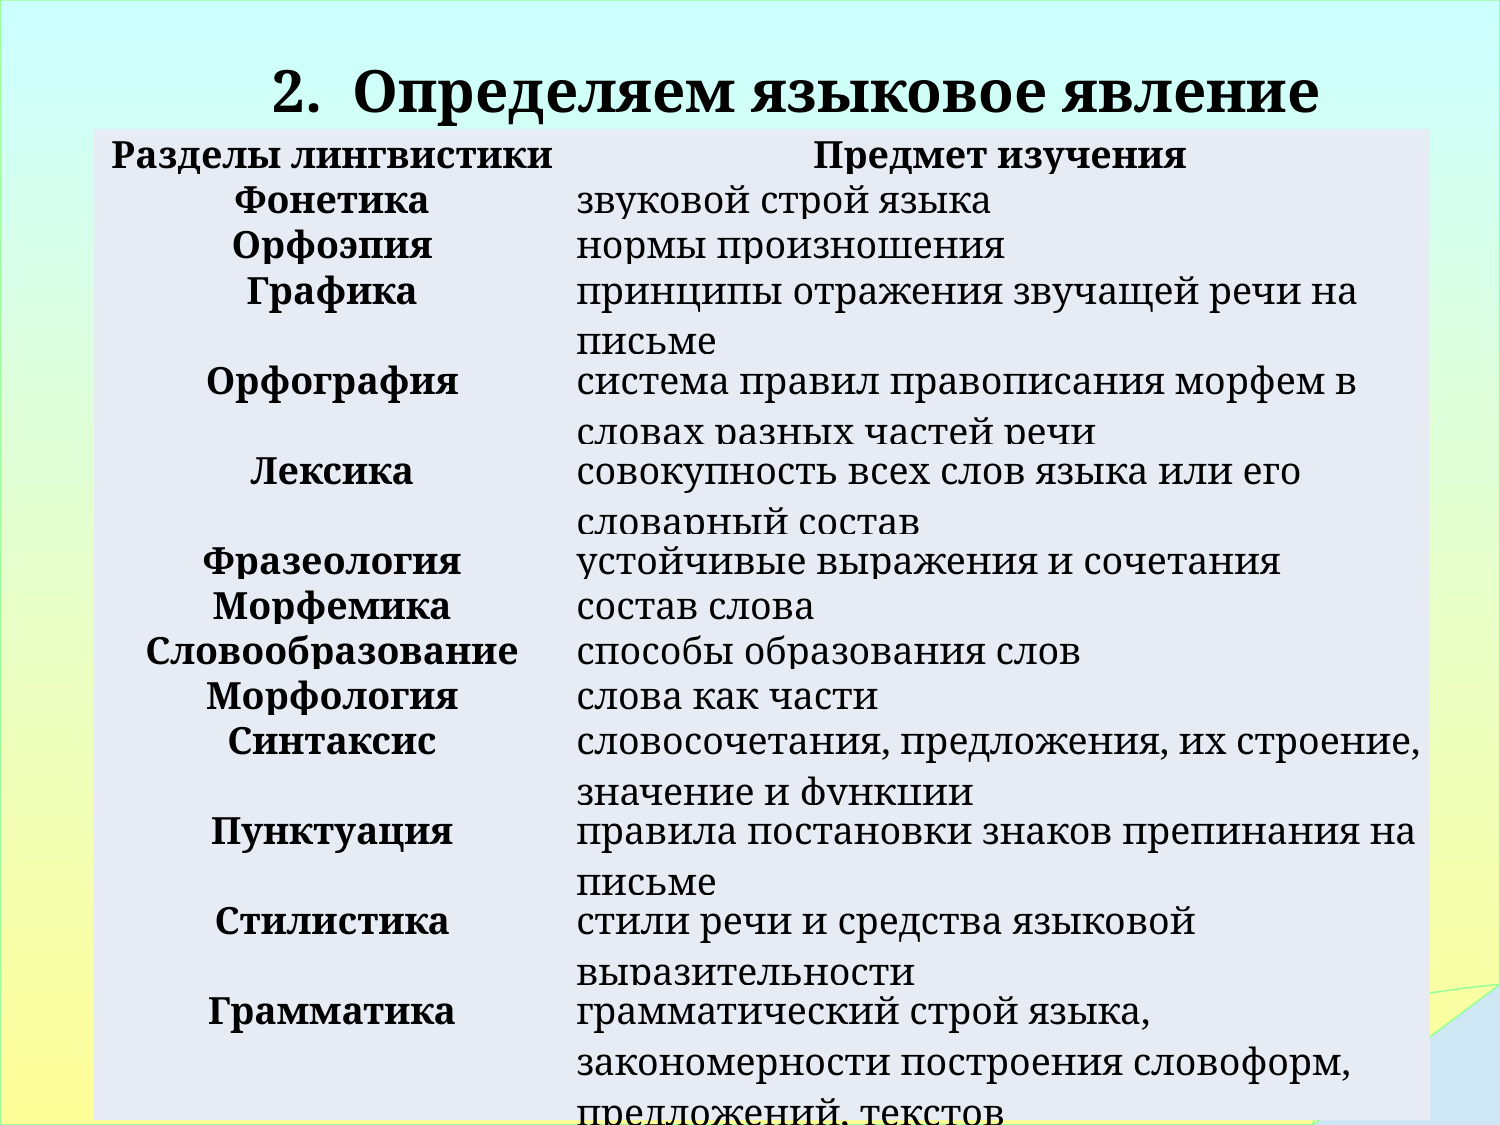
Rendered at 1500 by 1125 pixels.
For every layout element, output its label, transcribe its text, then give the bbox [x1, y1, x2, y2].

text_box [928, 1120, 949, 1125]
text_box [597, 1120, 605, 1125]
text_box [952, 1120, 966, 1125]
text_box [749, 1120, 767, 1125]
text_box [729, 1120, 738, 1125]
table_cell нормы произношения [571, 219, 1430, 264]
text_box [978, 1120, 986, 1125]
table_header Разделы лингвистики [94, 129, 571, 174]
text_box 2. Определяем языковое явление [152, 46, 1442, 132]
table_cell правила постановки знаков препинания на письме [571, 805, 1430, 895]
text_box [584, 1120, 593, 1125]
table_cell Синтаксис [94, 715, 571, 805]
table_cell Фразеология [94, 534, 571, 579]
table_cell Пунктуация [94, 805, 571, 895]
table_cell грамматический строй языка, закономерности построения словоформ, предложений, текстов [571, 985, 1430, 1120]
text_box [822, 1120, 832, 1125]
table_cell Морфемика [94, 579, 571, 624]
text_box [784, 1120, 793, 1125]
text_box [717, 1120, 726, 1125]
text_box [908, 1120, 916, 1125]
text_box [1000, 1120, 1320, 1125]
text_box [661, 1120, 671, 1124]
text_box [706, 1120, 716, 1125]
text_box [886, 1120, 904, 1125]
table_cell Словообразование [94, 624, 571, 669]
table_cell совокупность всех слов языка или его словарный состав [571, 444, 1430, 534]
table_cell способы образования слов [571, 624, 1430, 669]
table_cell Орфоэпия [94, 219, 571, 264]
table_cell Морфология [94, 669, 571, 715]
table_cell принципы отражения звучащей речи на письме [571, 264, 1430, 354]
table_cell Грамматика [94, 985, 571, 1120]
text_box [739, 1120, 748, 1125]
text_box [918, 1120, 927, 1125]
text_box [672, 1120, 681, 1125]
text_box [871, 1120, 885, 1125]
table_cell Орфография [94, 354, 571, 444]
text_box [771, 1120, 781, 1125]
table_cell Фонетика [94, 174, 571, 219]
table_cell словосочетания, предложения, их строение, значение и функции [571, 715, 1430, 805]
text_box [619, 1120, 629, 1125]
text_box [684, 1120, 694, 1125]
table_cell слова как части [571, 669, 1430, 715]
text_box [797, 1120, 807, 1125]
table_cell Лексика [94, 444, 571, 534]
table_cell Графика [94, 264, 571, 354]
table_cell состав слова [571, 579, 1430, 624]
text_box [810, 1120, 818, 1125]
table_cell устойчивые выражения и сочетания [571, 534, 1430, 579]
table_cell звуковой строй языка [571, 174, 1430, 219]
table_header Предмет изучения [571, 129, 1430, 174]
table_cell система правил правописания морфем в словах разных частей речи [571, 354, 1430, 444]
text_box [630, 1120, 649, 1125]
text_box [0, 0, 1500, 1125]
table_cell стили речи и средства языковой выразительности [571, 895, 1430, 985]
table_cell Стилистика [94, 895, 571, 985]
text_box [835, 1120, 868, 1125]
